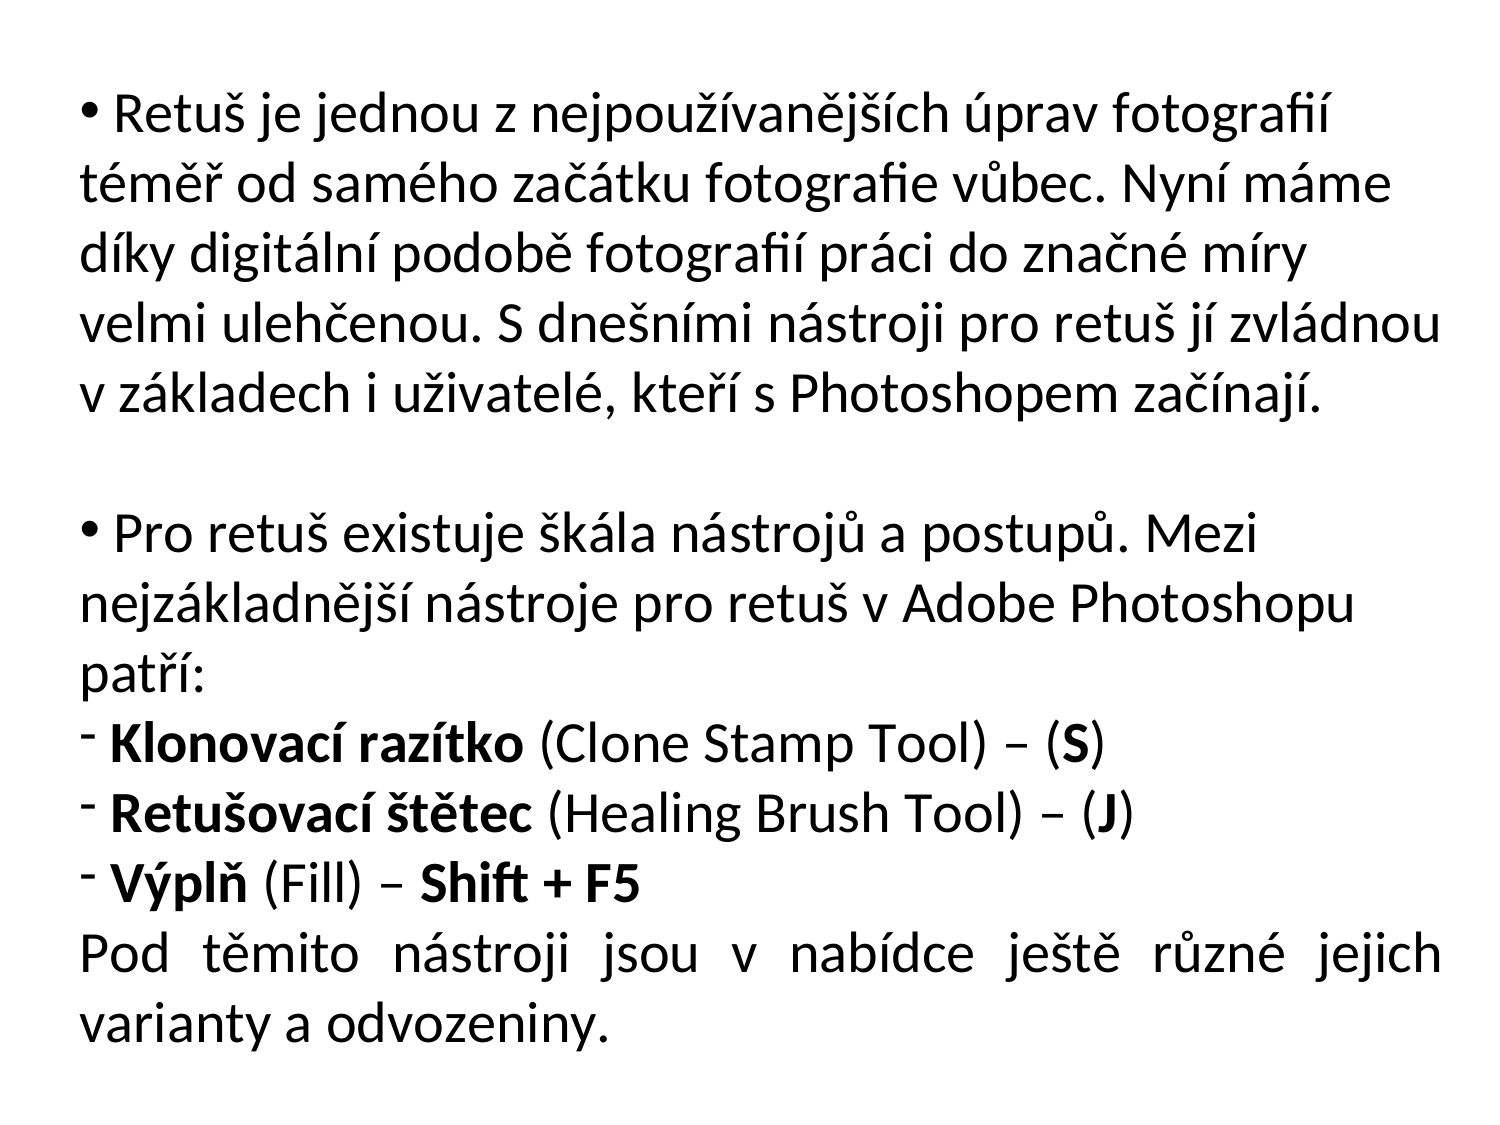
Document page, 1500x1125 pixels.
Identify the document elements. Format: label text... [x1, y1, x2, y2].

text_box Retuš je jednou z nejpoužívanějších úprav fotografií téměř od samého začátku fotografie vůbec. Nyní máme díky digitální podobě fotografií práci do značné míry velmi ulehčenou. S dnešními nástroji pro retuš jí zvládnou v základech i uživatelé, kteří s Photoshopem začínají. Pro retuš existuje škála nástrojů a postupů. Mezi nejzákladnější nástroje pro retuš v Adobe Photoshopu patří: Klonovací razítko (Clone Stamp Tool) – (S) Retušovací štětec (Healing Brush Tool) – (J) Výplň (Fill) – Shift + F5 Pod těmito nástroji jsou v nabídce ještě různé jejich varianty a odvozeniny. [64, 66, 1459, 1062]
